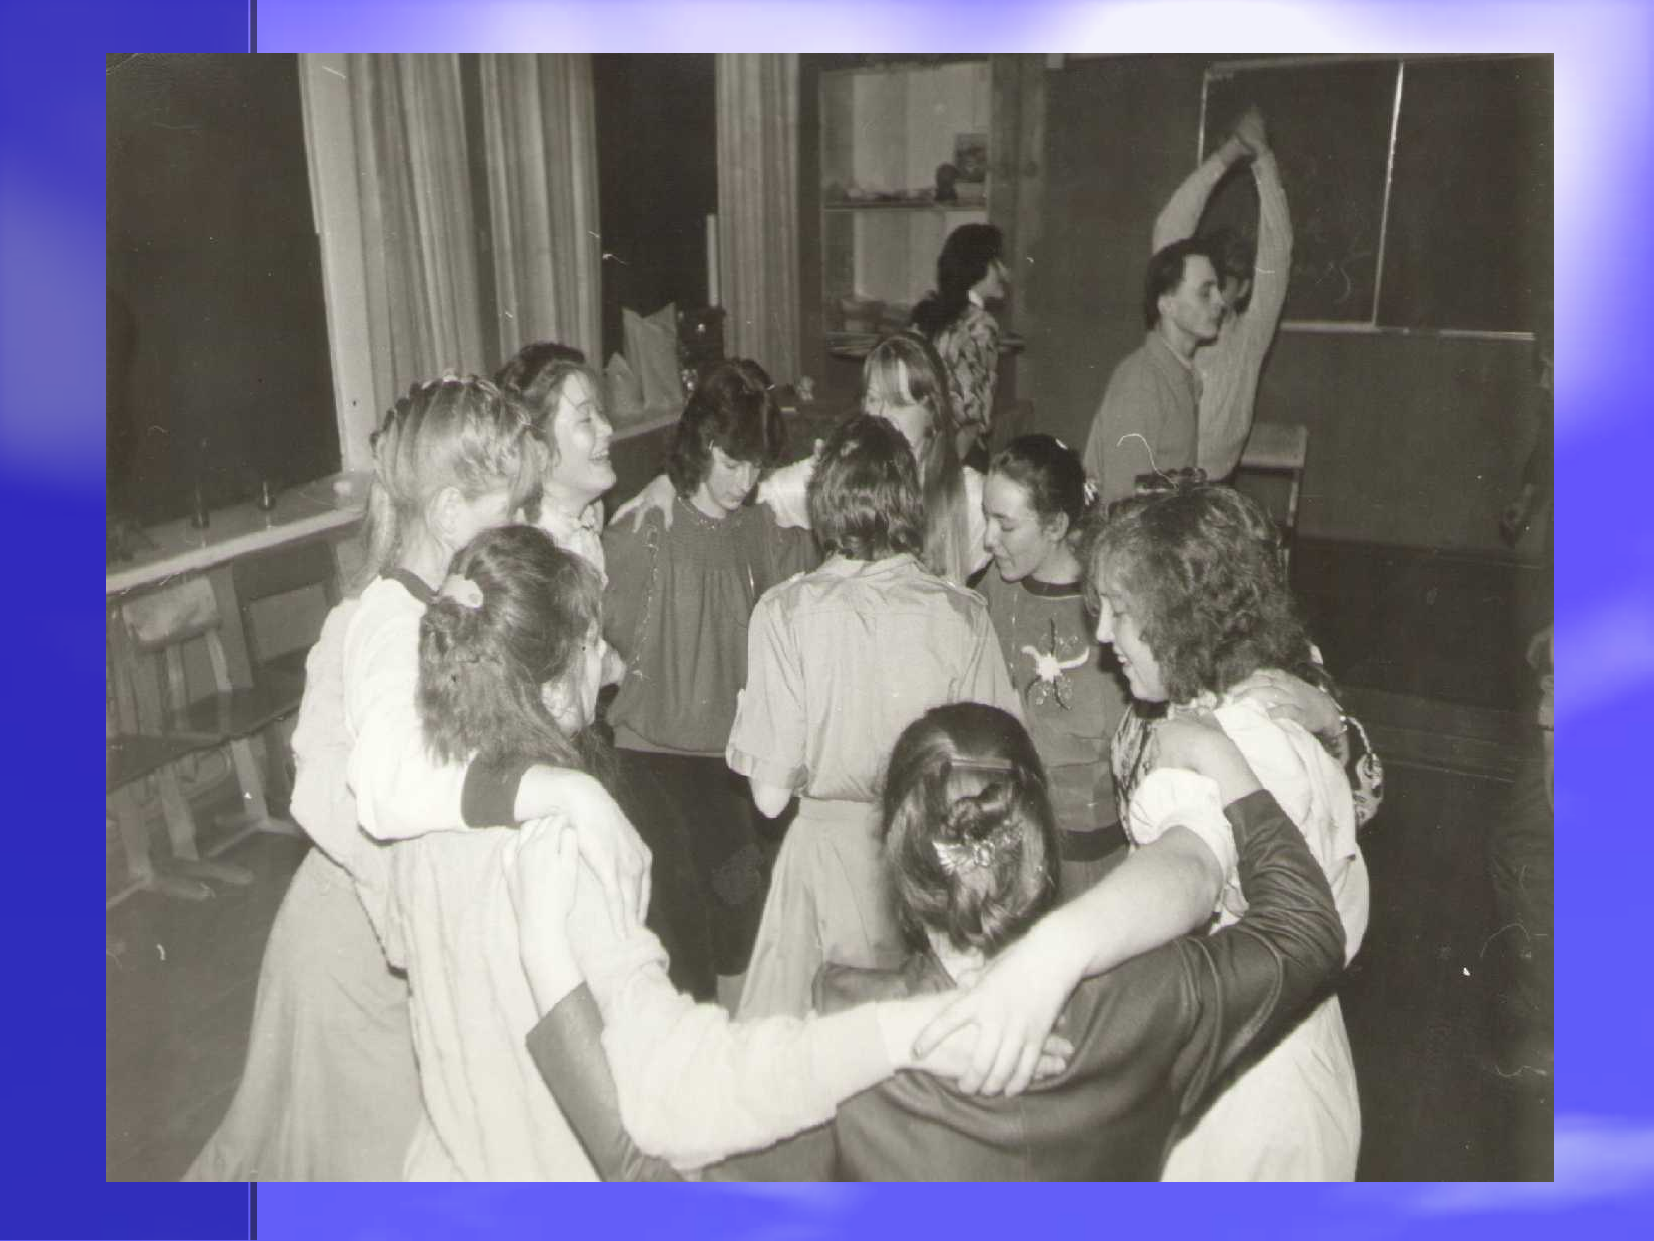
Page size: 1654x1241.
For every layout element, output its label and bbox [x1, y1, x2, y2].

picture [106, 53, 1554, 1182]
